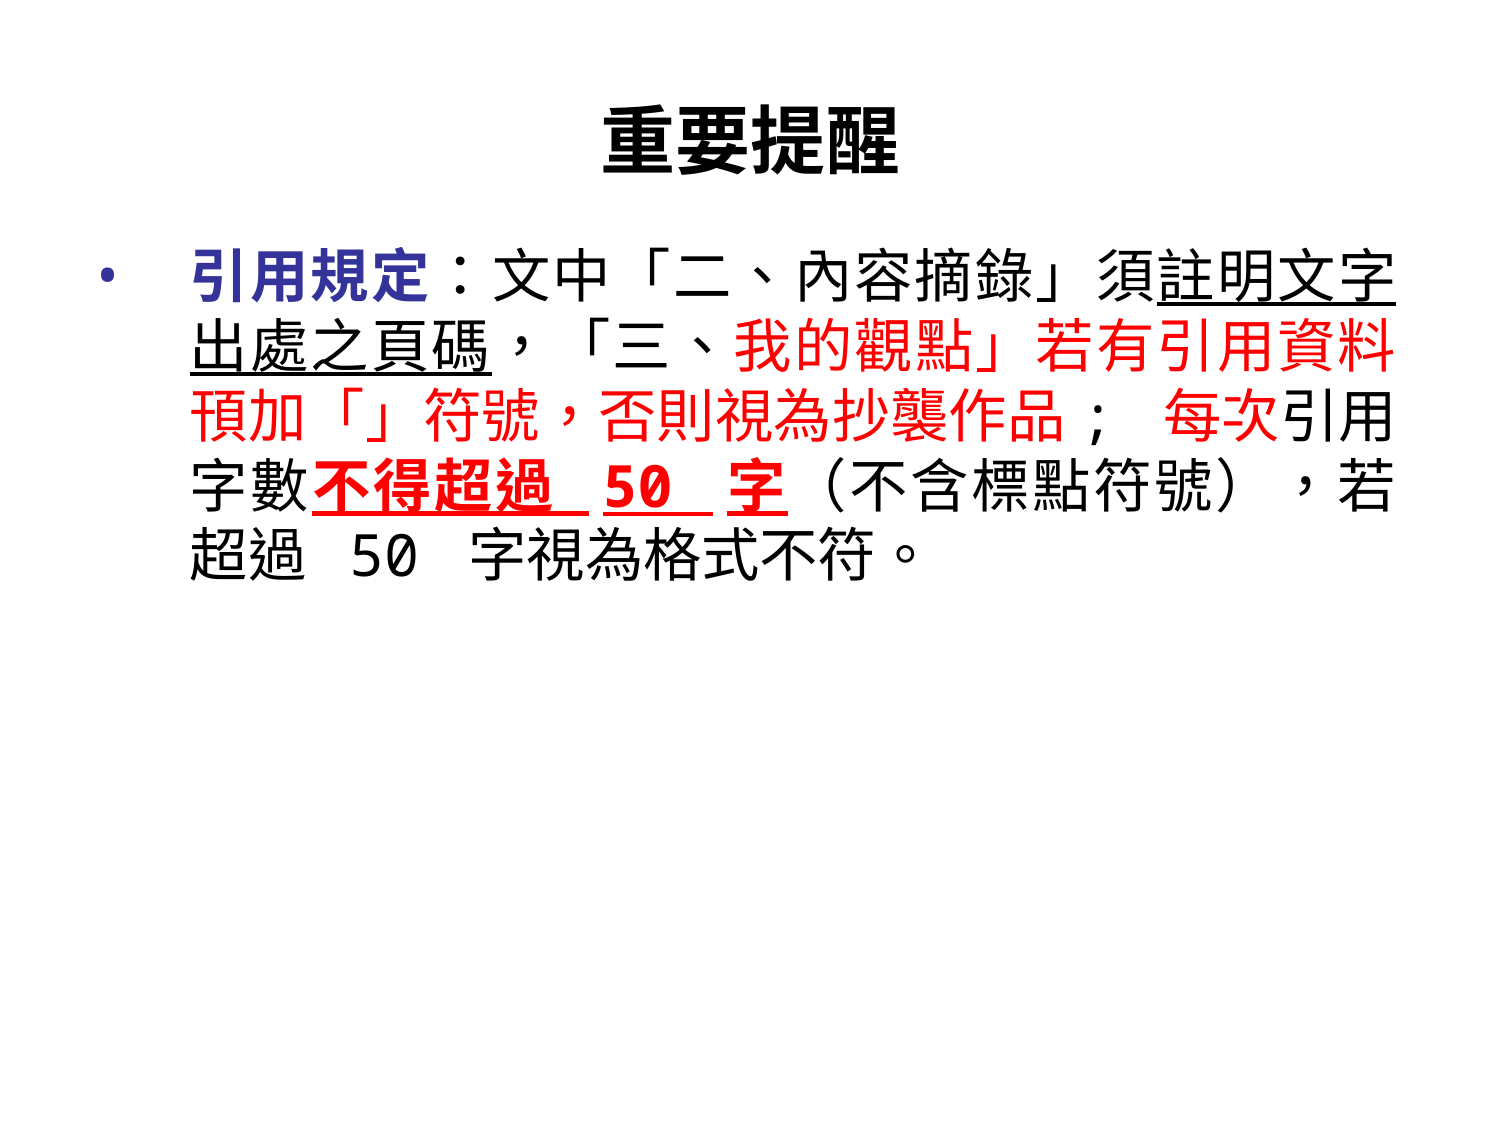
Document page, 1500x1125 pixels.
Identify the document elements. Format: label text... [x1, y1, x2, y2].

list 引用規定：文中「二、內容摘錄」須註明文字出處之頁碼，「三、我的觀點」若有引用資料頇加「」符號，否則視為抄襲作品; 每次引用字數不得超過 50 字（不含標點符號），若超過 50 字視為格式不符。 [74, 231, 1412, 1047]
title 重要提醒 [75, 45, 1426, 233]
